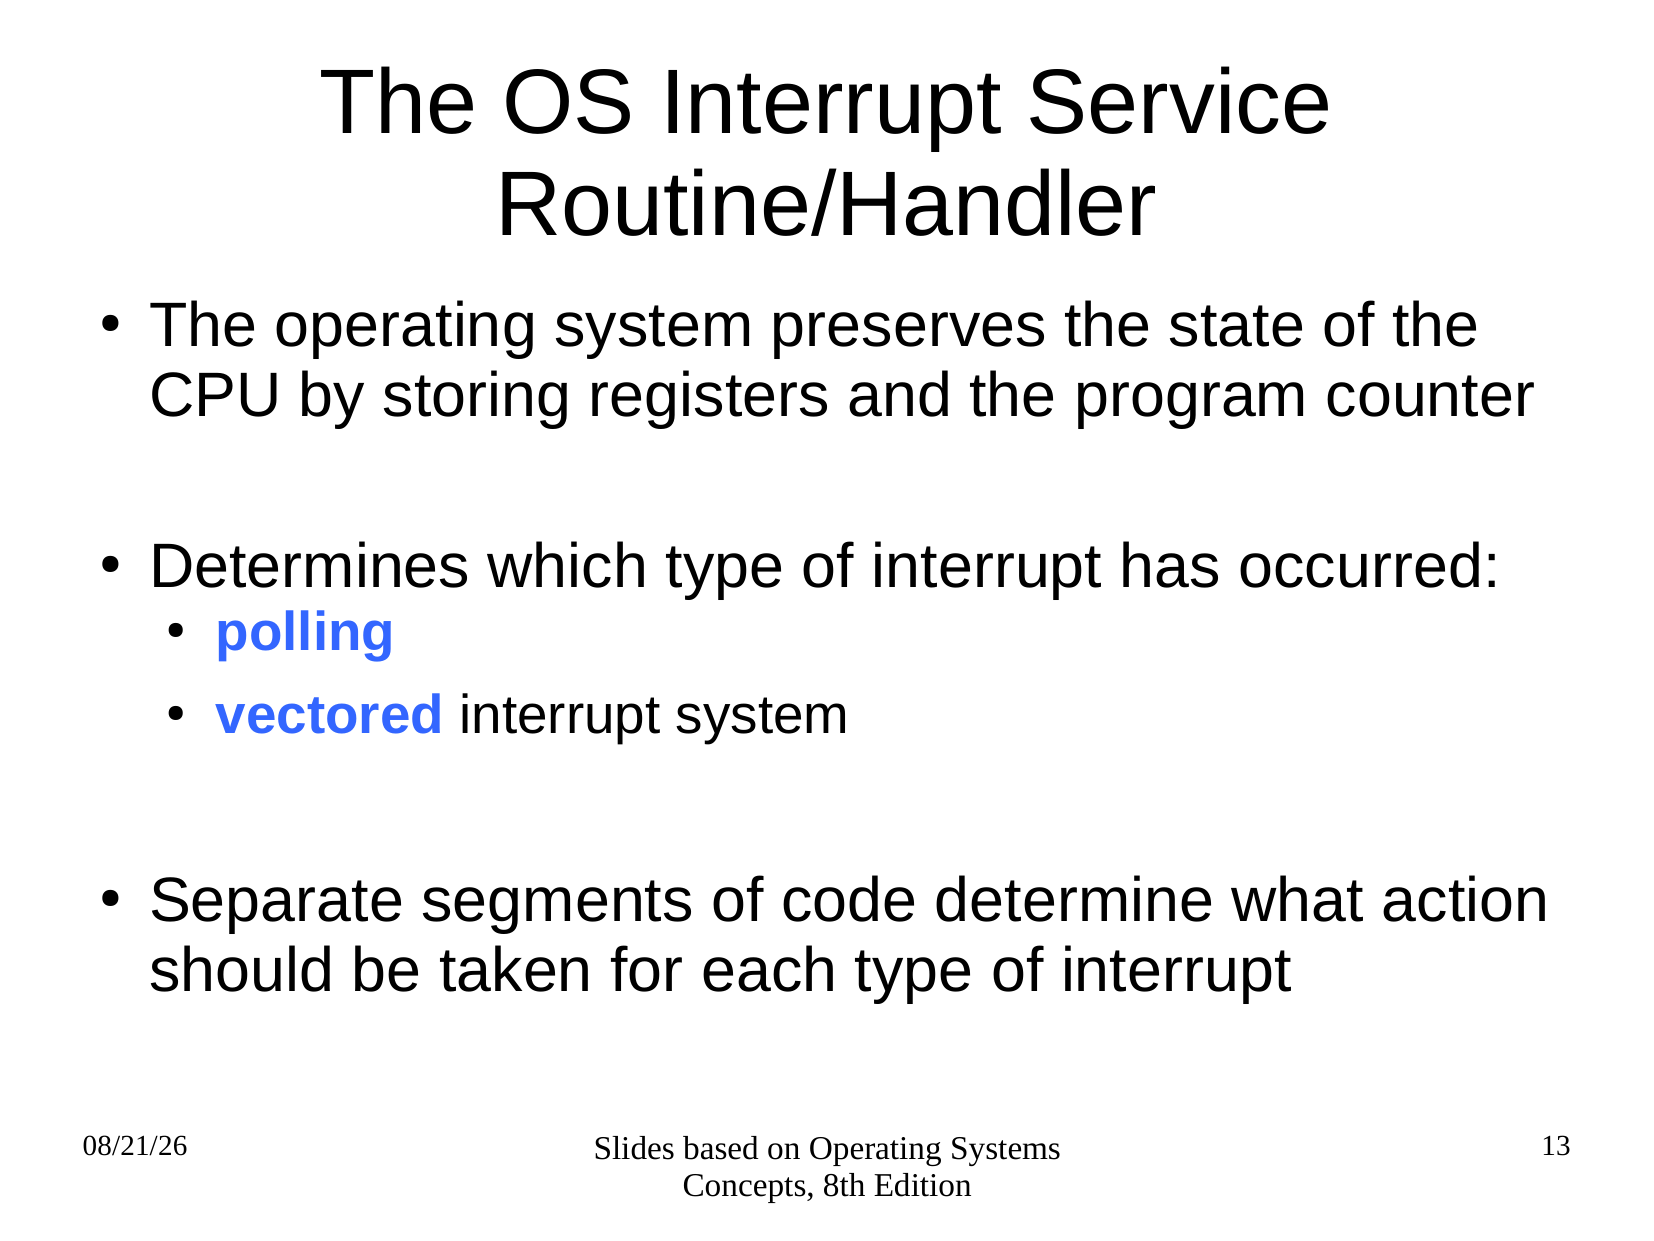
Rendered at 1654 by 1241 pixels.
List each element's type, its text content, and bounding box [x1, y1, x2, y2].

title The OS Interrupt Service Routine/Handler [82, 49, 1571, 257]
list The operating system preserves the state of the CPU by storing registers and the program counter Determines which type of interrupt has occurred: polling vectored interrupt system Separate segments of code determine what action should be taken for each type of interrupt [82, 290, 1571, 1109]
